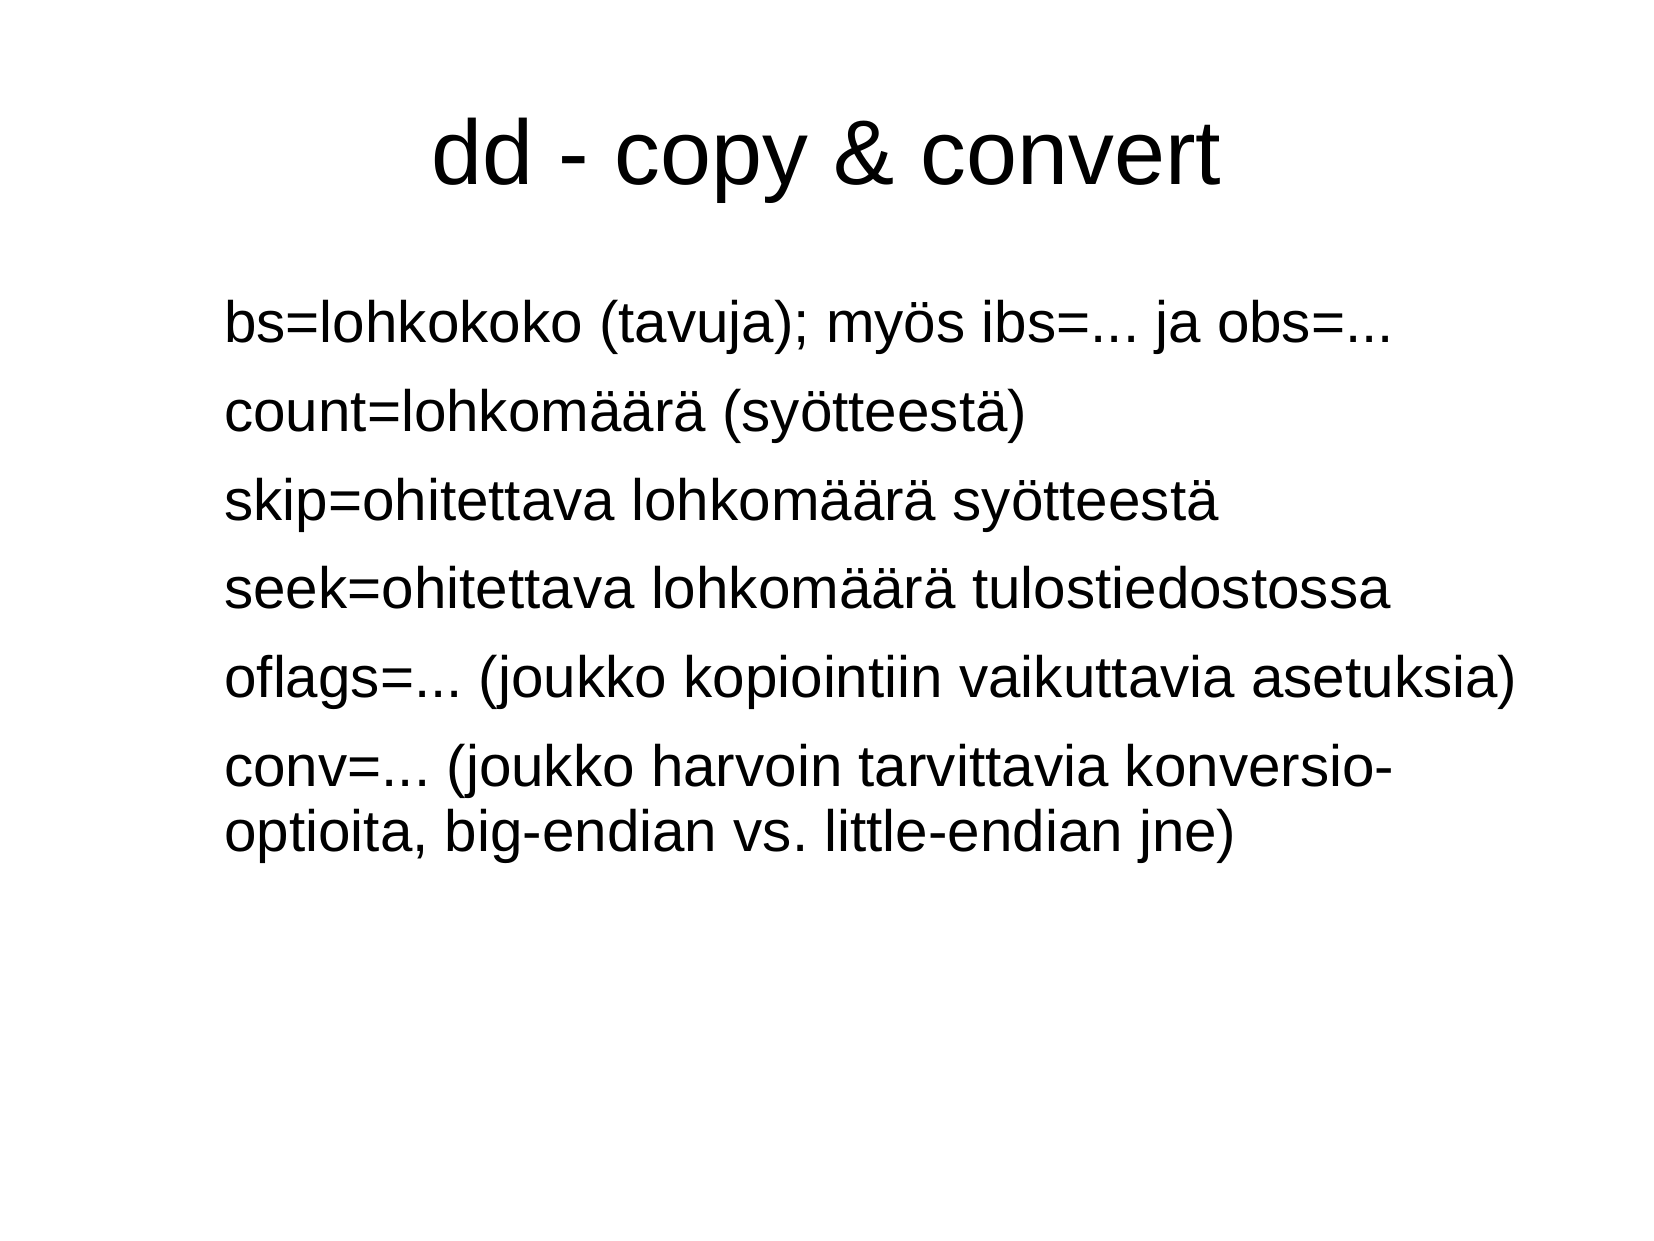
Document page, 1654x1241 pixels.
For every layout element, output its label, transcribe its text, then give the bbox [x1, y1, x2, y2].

title dd - copy & convert [82, 49, 1571, 257]
list bs=lohkokoko (tavuja); myös ibs=... ja obs=... count=lohkomäärä (syötteestä) skip=ohitettava lohkomäärä syötteestä seek=ohitettava lohkomäärä tulostiedostossa oflags=... (joukko kopiointiin vaikuttavia asetuksia) conv=... (joukko harvoin tarvittavia konversio-optioita, big-endian vs. little-endian jne) [82, 290, 1571, 1010]
